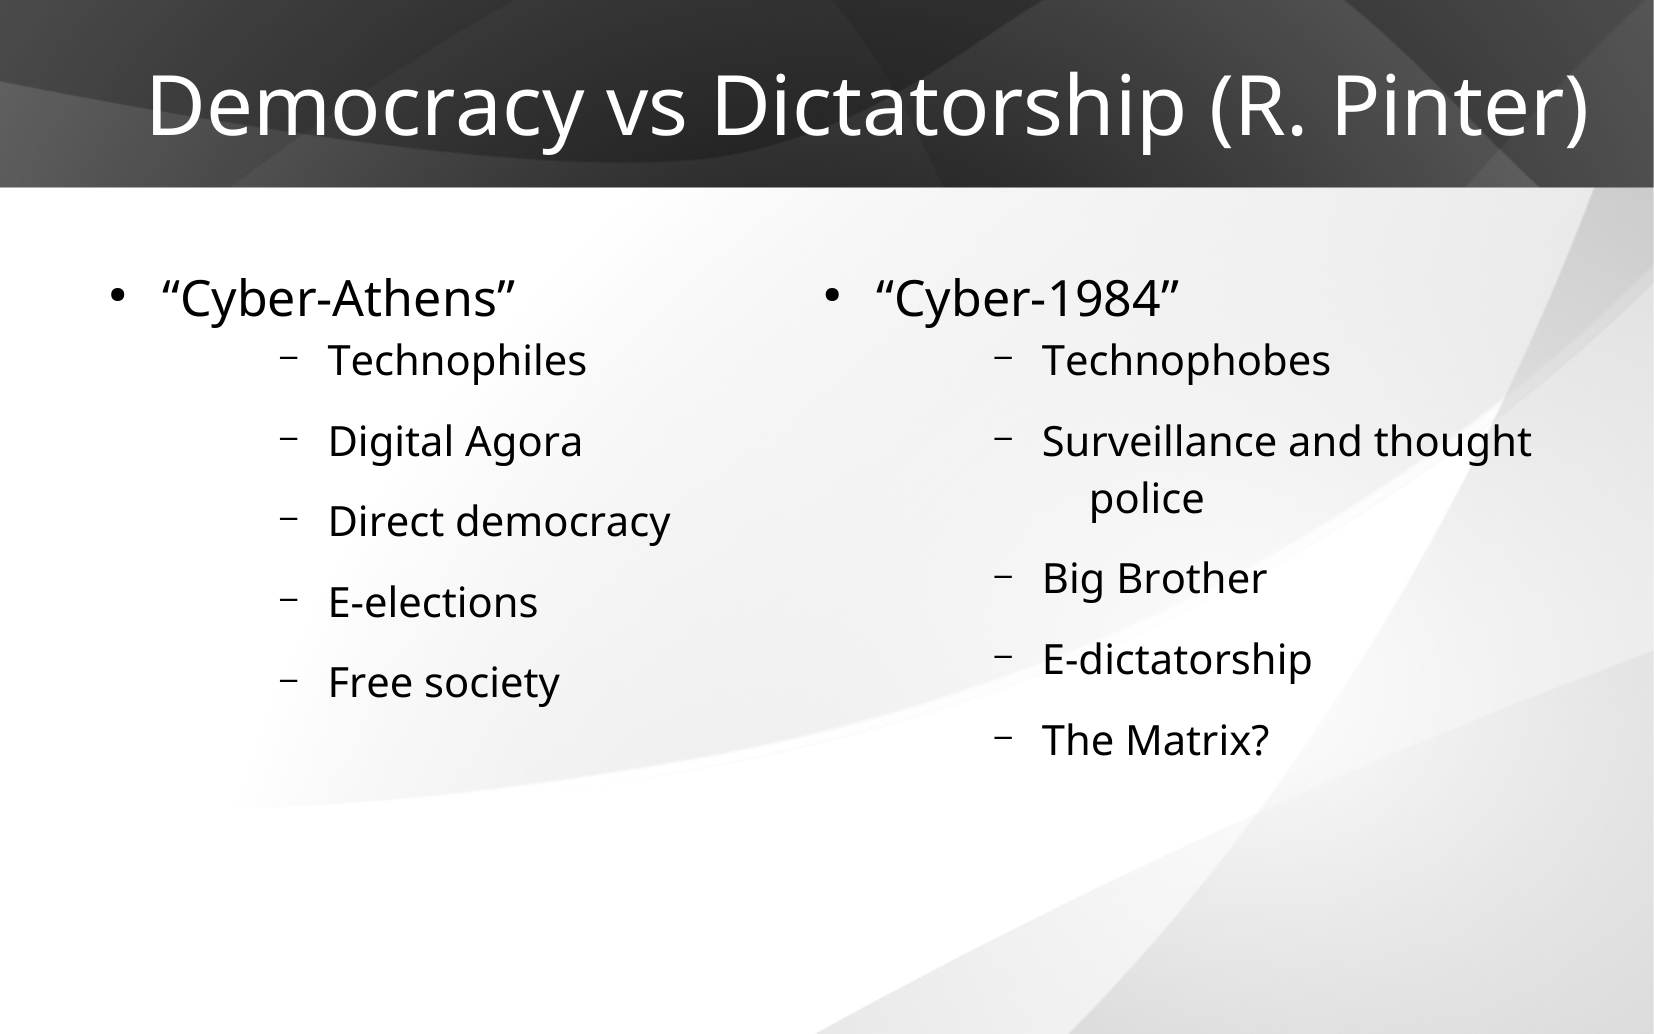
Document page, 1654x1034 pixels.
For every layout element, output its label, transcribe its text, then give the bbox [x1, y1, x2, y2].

list “Cyber-Athens” Technophiles Digital Agora Direct democracy E-elections Free society [91, 262, 751, 938]
picture [0, 0, 1654, 1034]
list “Cyber-1984” Technophobes Surveillance and thought police Big Brother E-dictatorship The Matrix? [805, 262, 1631, 938]
title Democracy vs Dictatorship (R. Pinter) [124, 0, 1613, 208]
